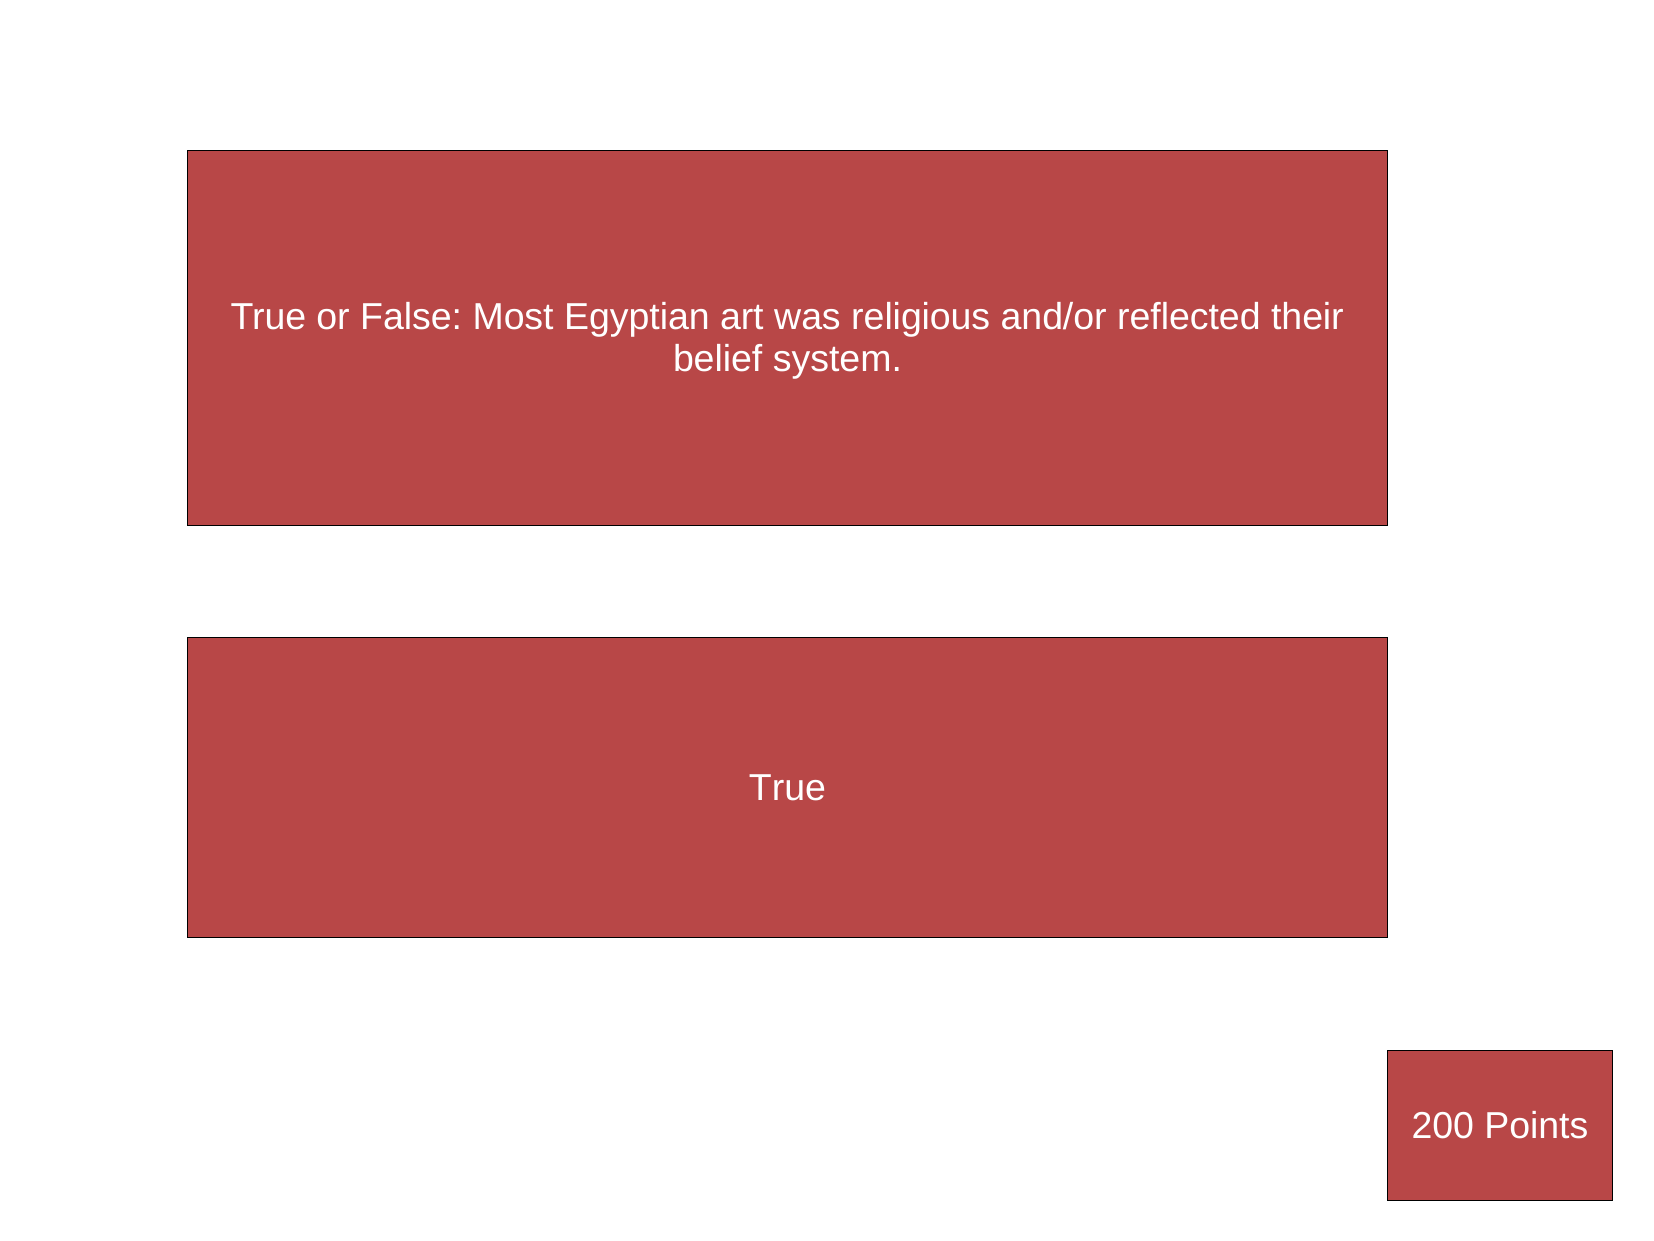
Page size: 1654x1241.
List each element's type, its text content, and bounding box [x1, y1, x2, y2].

text_box True [187, 637, 1388, 938]
text_box 200 Points [1387, 1050, 1613, 1201]
text_box True or False: Most Egyptian art was religious and/or reflected their belief system. [187, 150, 1388, 526]
